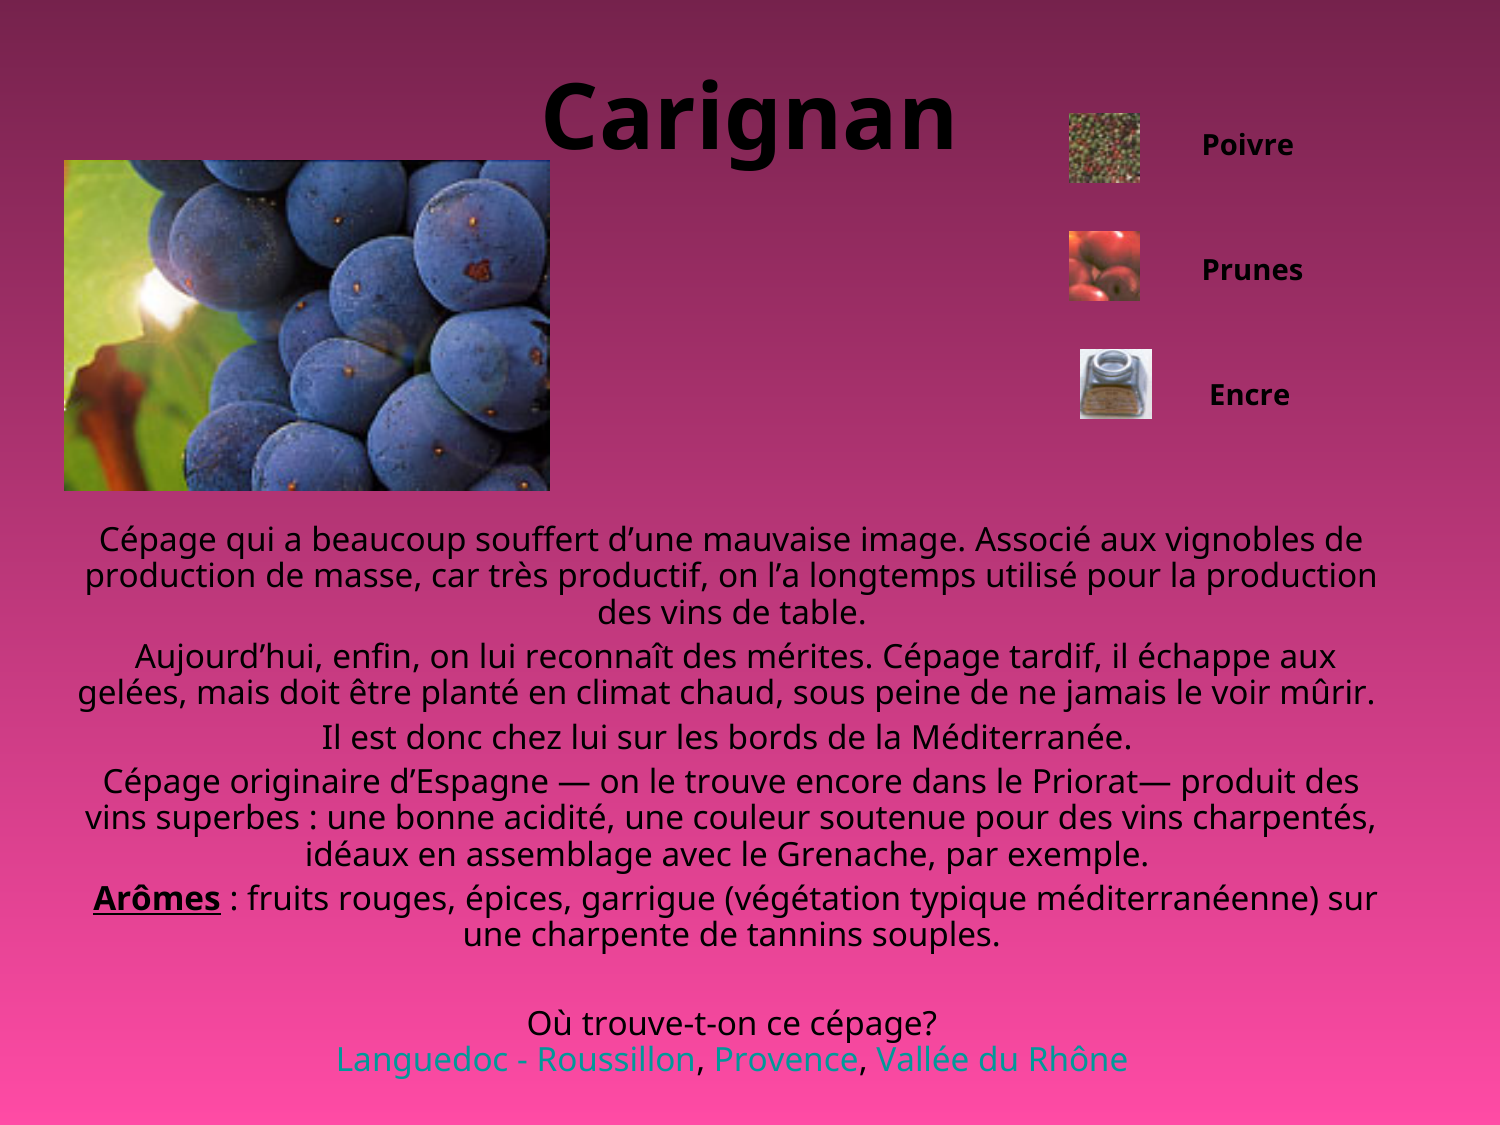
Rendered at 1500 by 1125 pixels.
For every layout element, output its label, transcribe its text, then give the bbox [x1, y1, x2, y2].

title Carignan [112, 31, 1388, 197]
subtitle Cépage qui a beaucoup souffert d’une mauvaise image. Associé aux vignobles de production de masse, car très productif, on l’a longtemps utilisé pour la production des vins de table. Aujourd’hui, enfin, on lui reconnaît des mérites. Cépage tardif, il échappe aux gelées, mais doit être planté en climat chaud, sous peine de ne jamais le voir mûrir. Il est donc chez lui sur les bords de la Méditerranée. Cépage originaire d’Espagne — on le trouve encore dans le Priorat— produit des vins superbes : une bonne acidité, une couleur soutenue pour des vins charpentés, idéaux en assemblage avec le Grenache, par exemple. Arômes : fruits rouges, épices, garrigue (végétation typique méditerranéenne) sur une charpente de tannins souples. Où trouve-t-on ce cépage? Languedoc - Roussillon, Provence, Vallée du Rhône [53, 515, 1412, 1071]
picture [1069, 113, 1140, 183]
picture [64, 160, 550, 491]
picture [1080, 349, 1152, 419]
text_box Poivre [1186, 101, 1367, 227]
picture [1069, 231, 1140, 301]
text_box Prunes [1186, 227, 1367, 352]
text_box Encre [1186, 352, 1367, 477]
